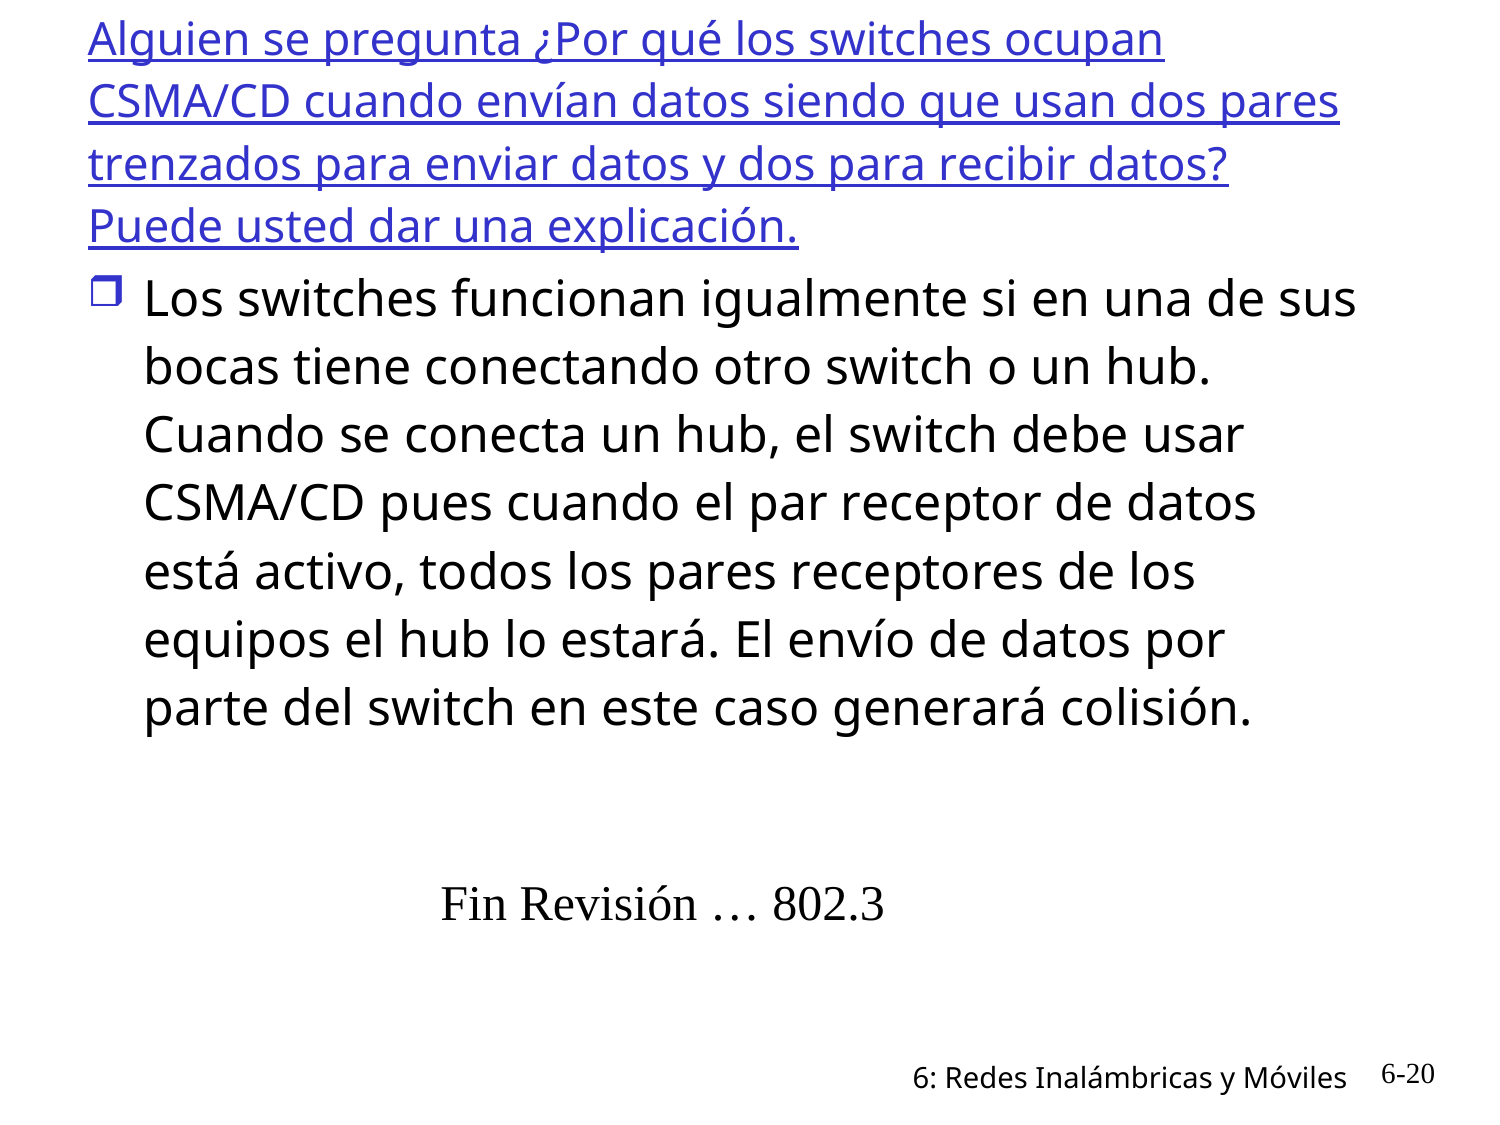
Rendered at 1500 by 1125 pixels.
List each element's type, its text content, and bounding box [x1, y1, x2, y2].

list Los switches funcionan igualmente si en una de sus bocas tiene conectando otro switch o un hub. Cuando se conecta un hub, el switch debe usar CSMA/CD pues cuando el par receptor de datos está activo, todos los pares receptores de los equipos el hub lo estará. El envío de datos por parte del switch en este caso generará colisión. [87, 262, 1363, 915]
title Alguien se pregunta ¿Por qué los switches ocupan CSMA/CD cuando envían datos siendo que usan dos pares trenzados para enviar datos y dos para recibir datos? Puede usted dar una explicación. [87, 23, 1363, 239]
text_box Fin Revisión … 802.3 [425, 862, 901, 938]
